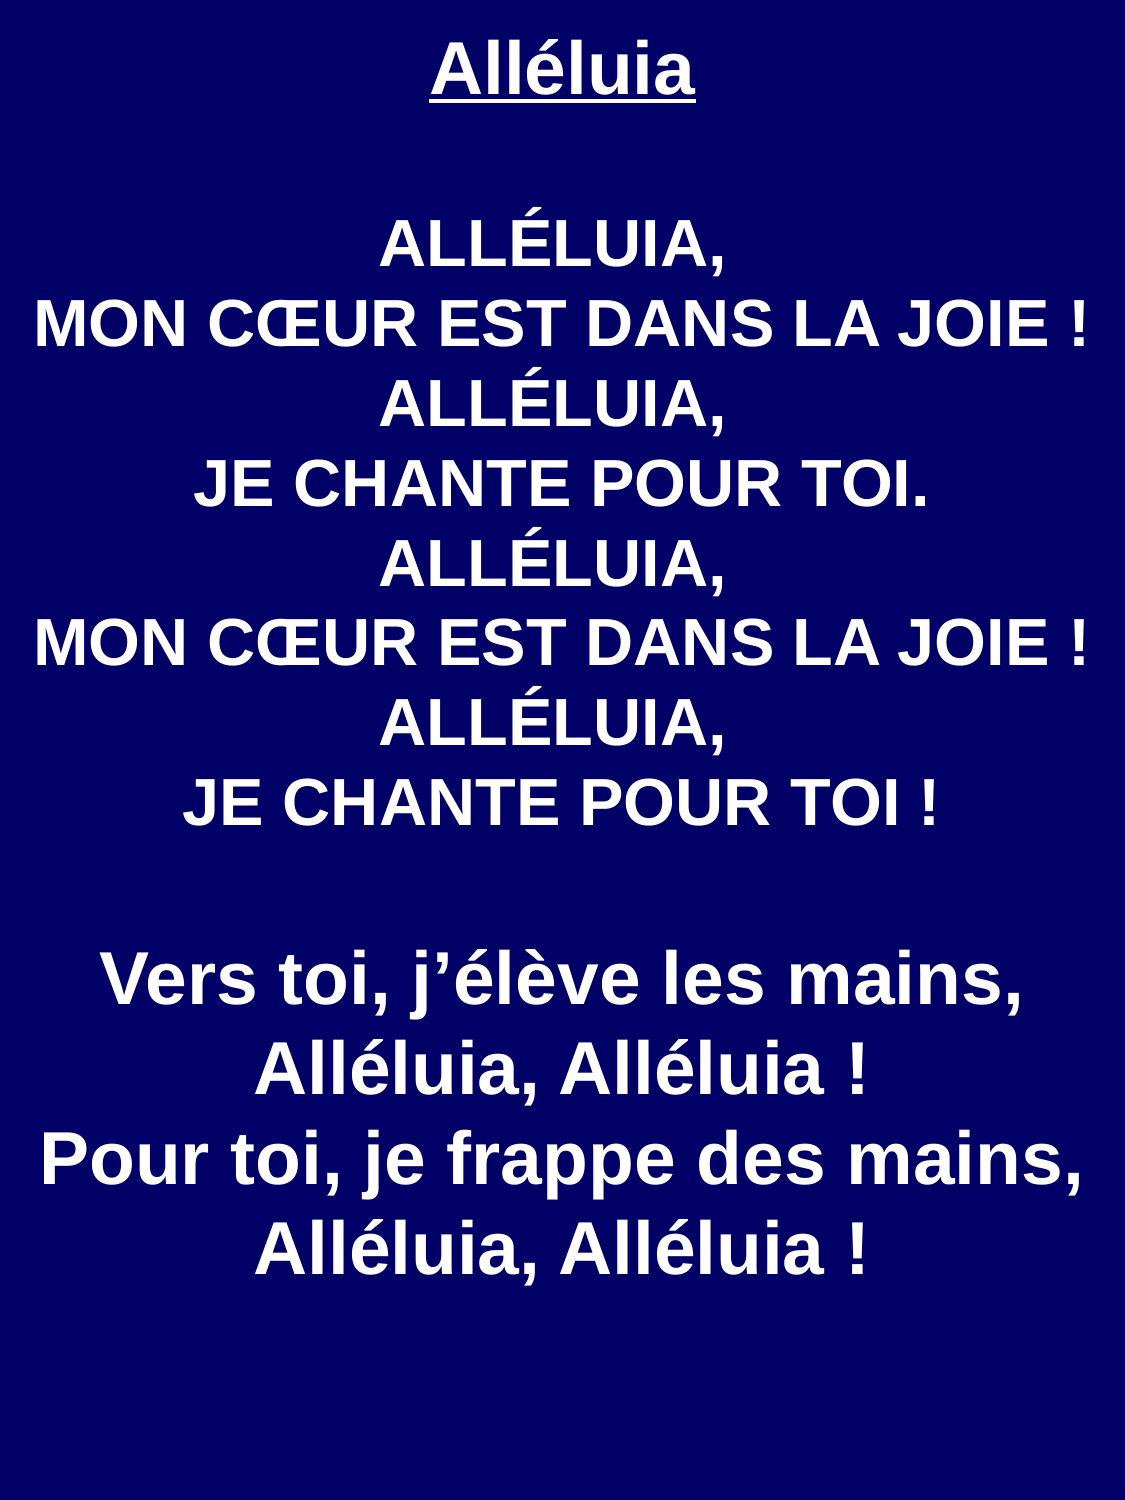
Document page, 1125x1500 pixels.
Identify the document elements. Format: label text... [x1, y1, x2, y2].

text_box Alléluia ALLÉLUIA, MON CŒUR EST DANS LA JOIE ! ALLÉLUIA, JE CHANTE POUR TOI. ALLÉLUIA, MON CŒUR EST DANS LA JOIE ! ALLÉLUIA, JE CHANTE POUR TOI ! Vers toi, j’élève les mains, Alléluia, Alléluia ! Pour toi, je frappe des mains, Alléluia, Alléluia ! [0, 11, 1125, 1297]
